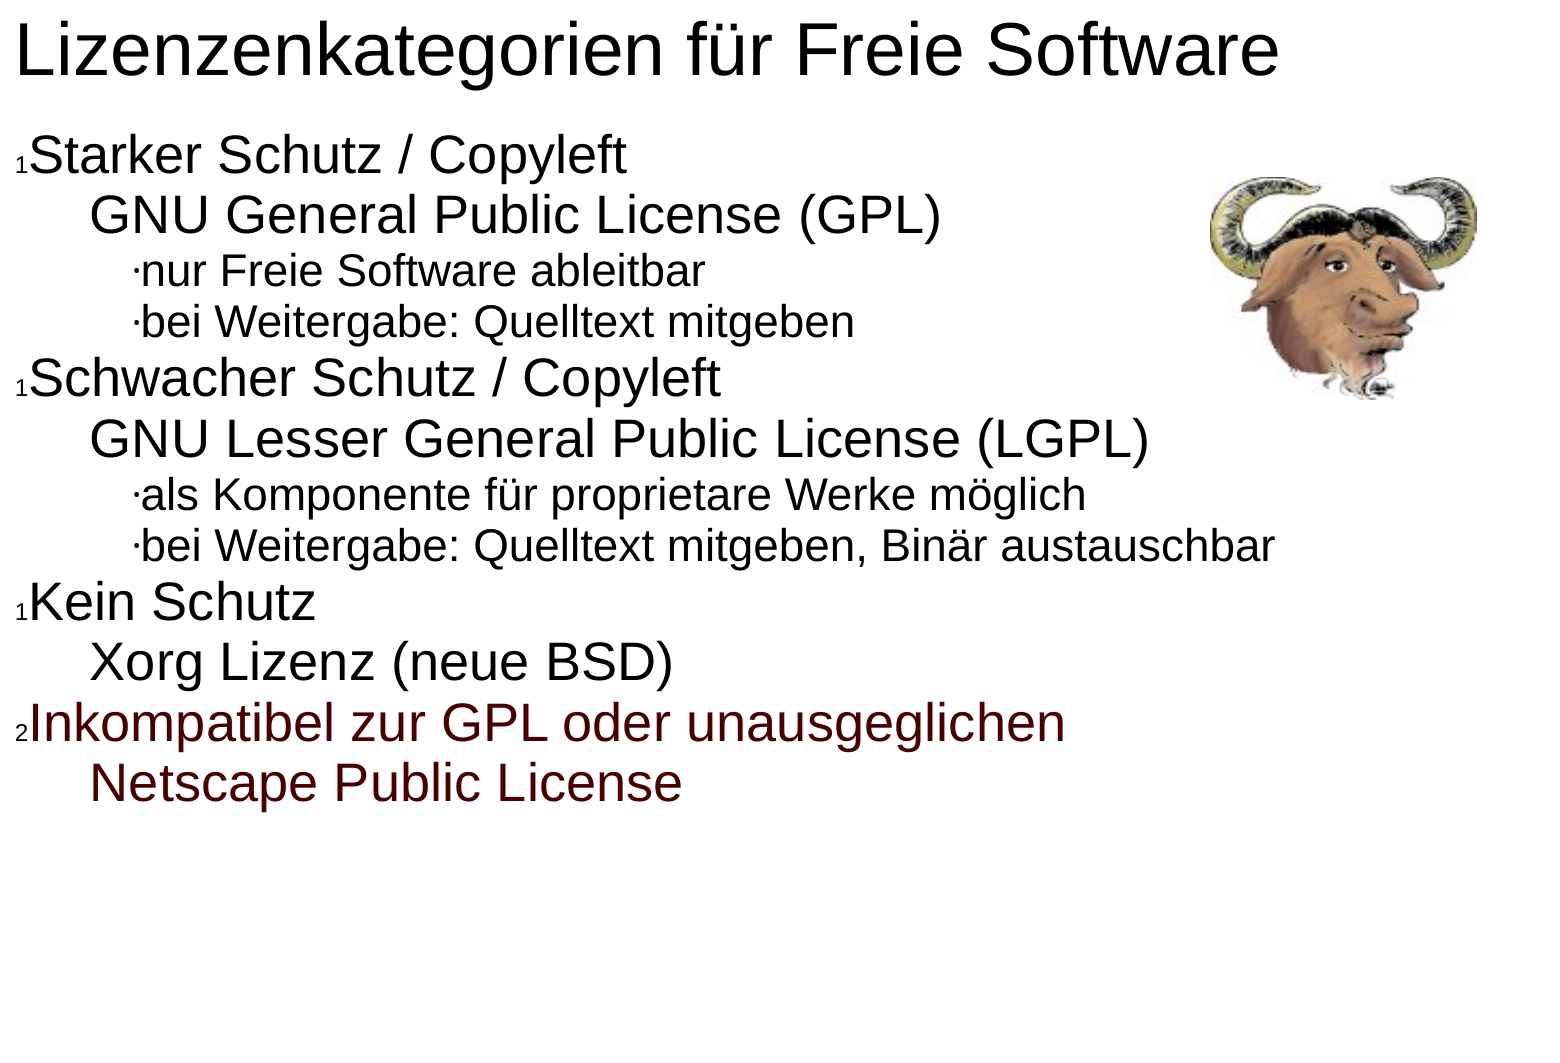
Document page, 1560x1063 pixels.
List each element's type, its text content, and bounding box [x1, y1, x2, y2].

text_box Starker Schutz / Copyleft GNU General Public License (GPL) nur Freie Software ableitbar bei Weitergabe: Quelltext mitgeben Schwacher Schutz / Copyleft GNU Lesser General Public License (LGPL) als Komponente für proprietare Werke möglich bei Weitergabe: Quelltext mitgeben, Binär austauschbar Kein Schutz Xorg Lizenz (neue BSD) Inkompatibel zur GPL oder unausgeglichen Netscape Public License [0, 119, 1536, 1062]
text_box Lizenzenkategorien für Freie Software [0, 0, 1536, 119]
picture [1210, 177, 1477, 400]
